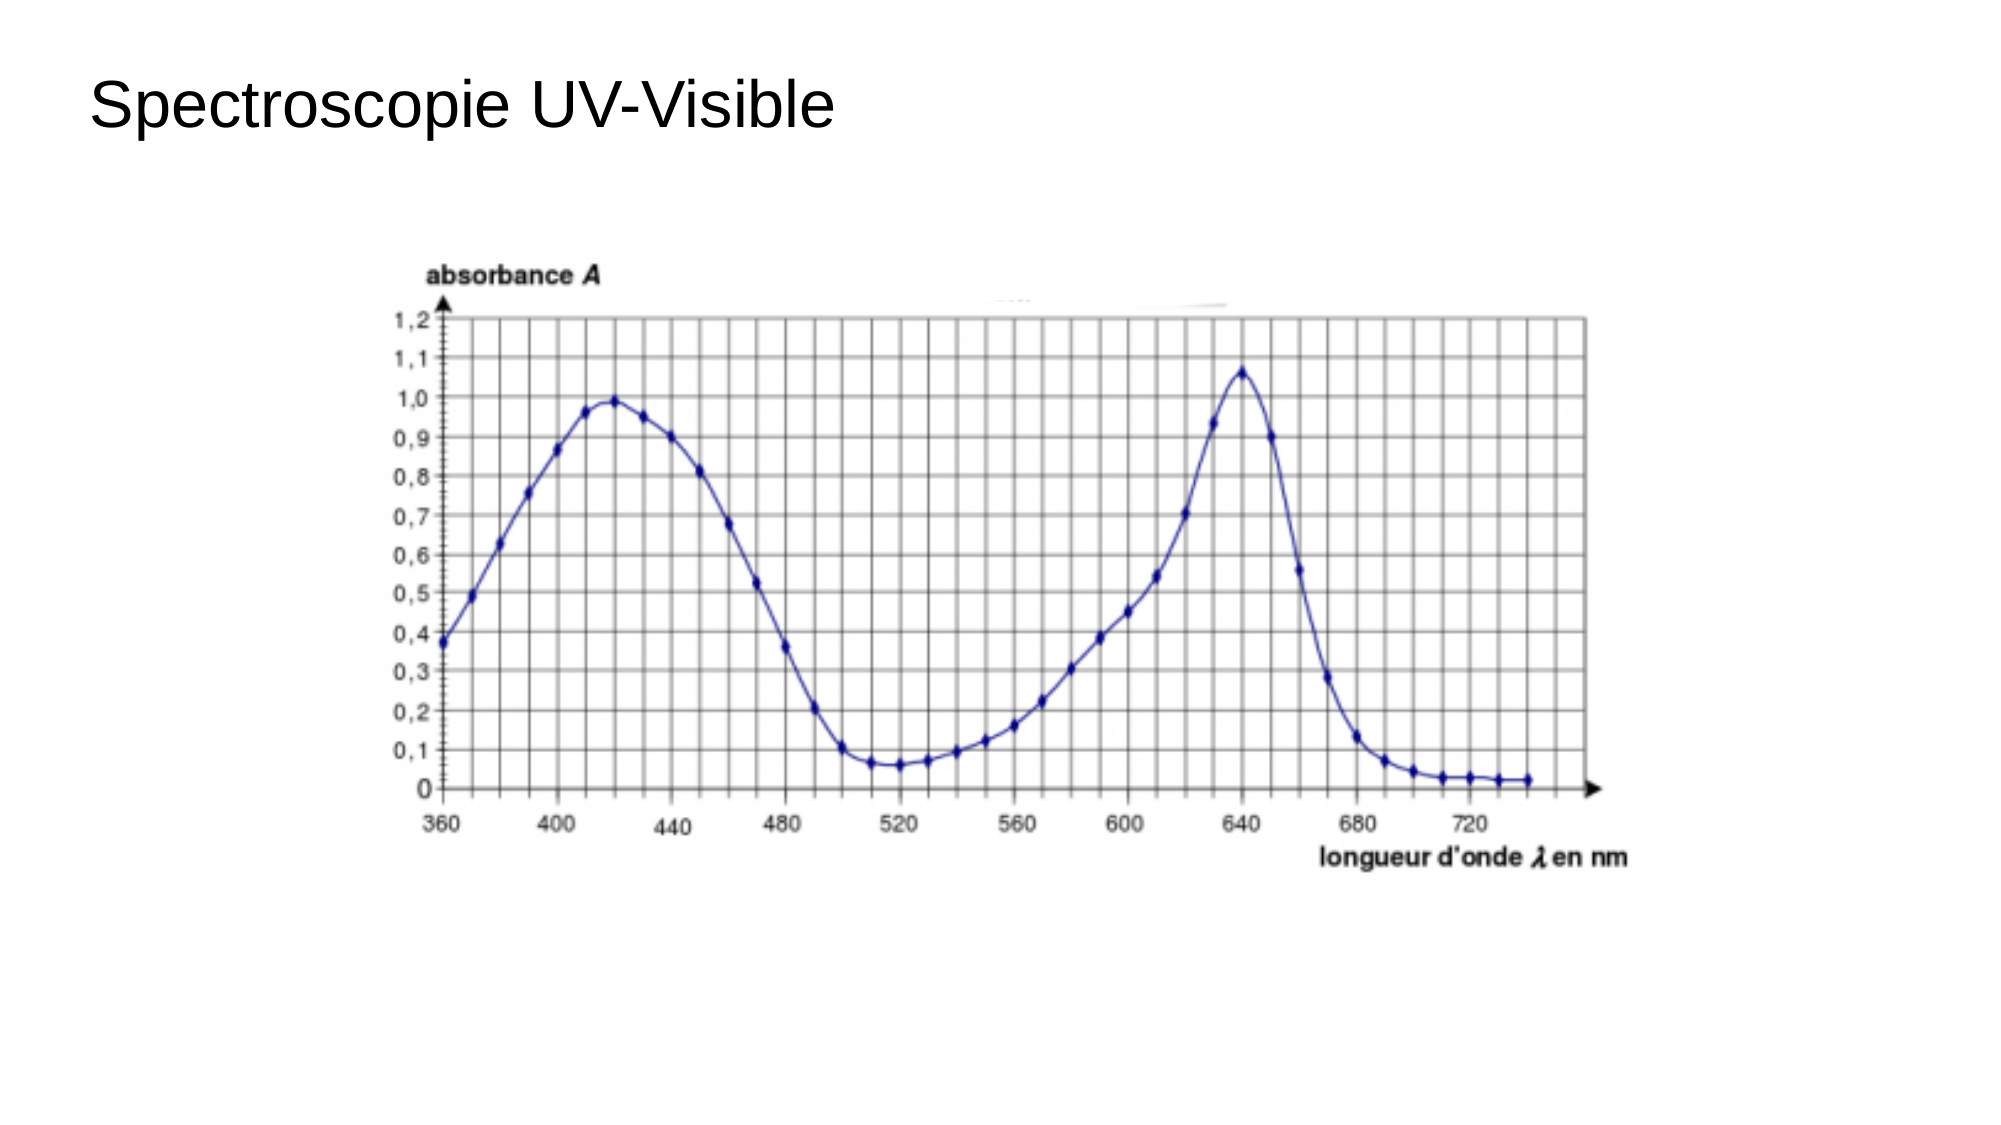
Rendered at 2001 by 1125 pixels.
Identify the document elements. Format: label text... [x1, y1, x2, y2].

text_box Spectroscopie UV-Visible [75, 60, 1411, 150]
picture [354, 245, 1636, 886]
